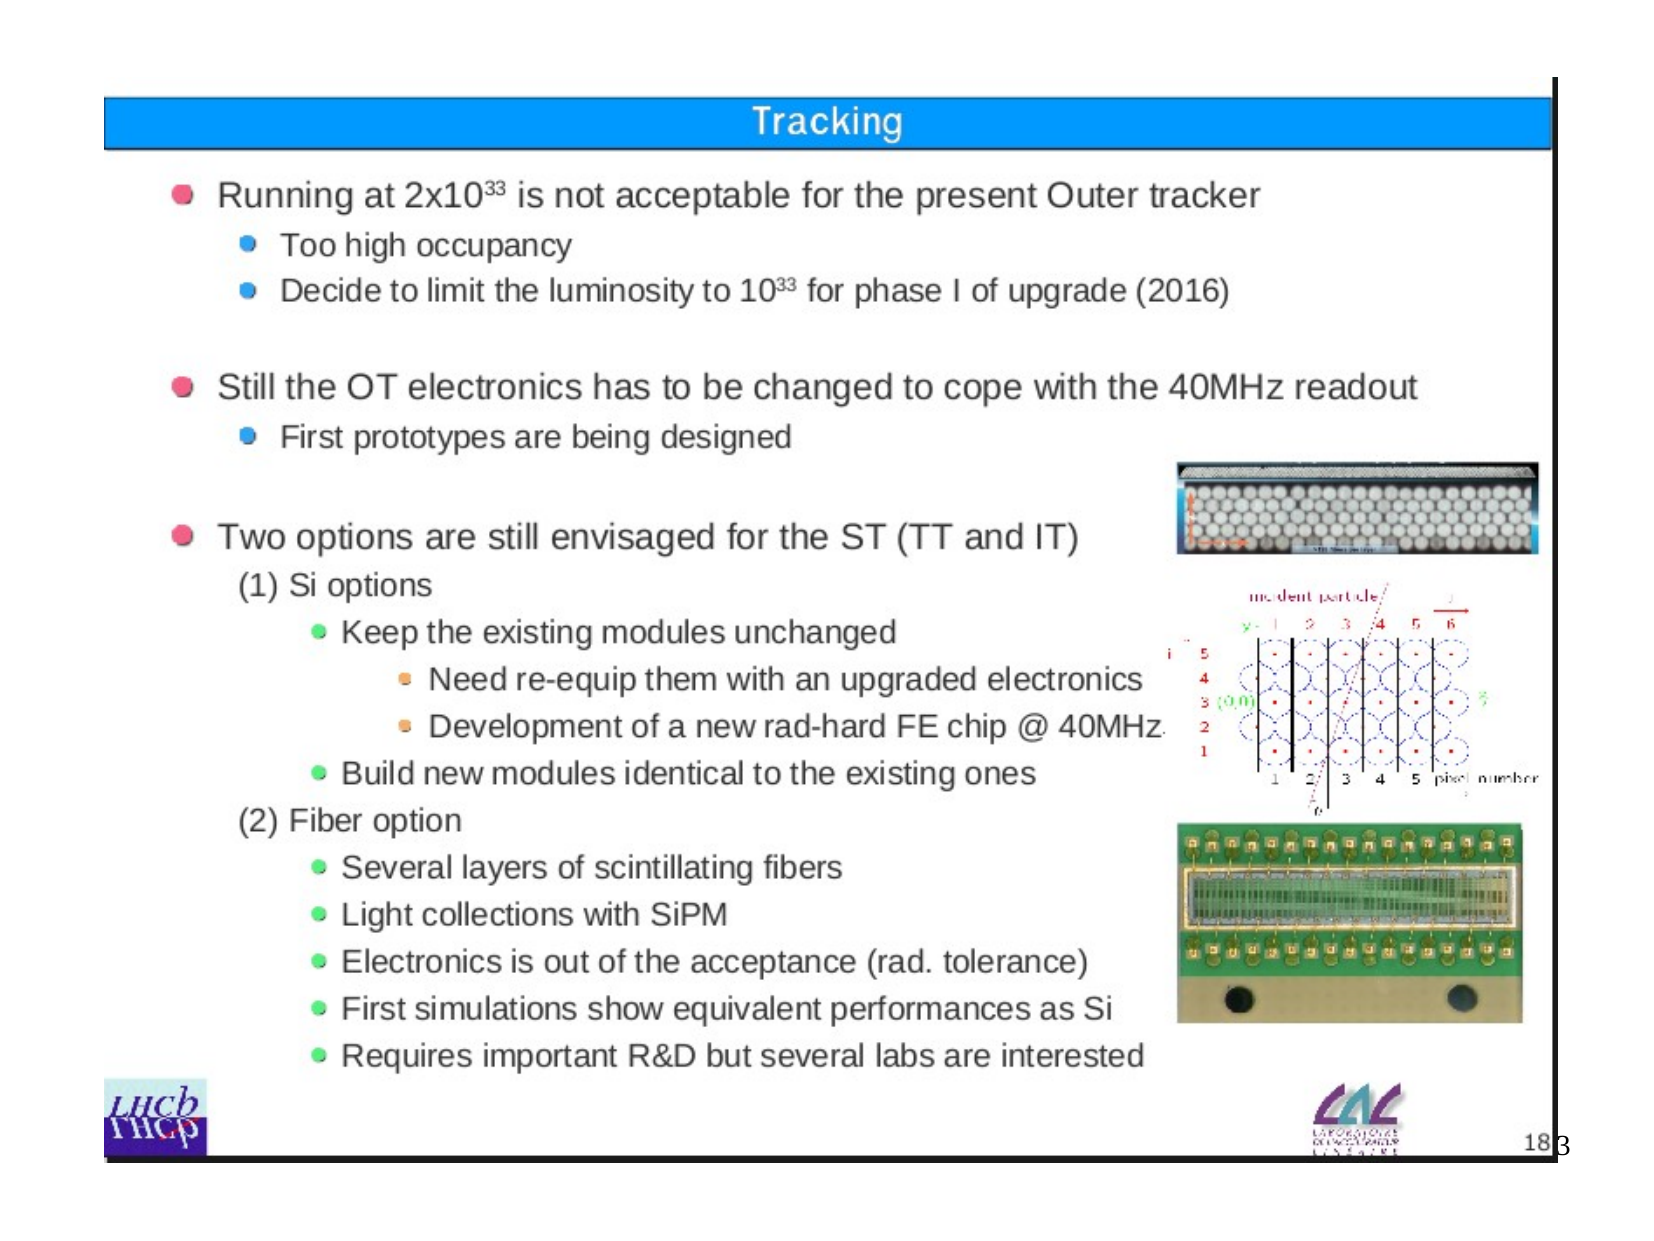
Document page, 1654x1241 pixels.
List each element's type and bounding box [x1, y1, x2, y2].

picture [104, 77, 1558, 1163]
